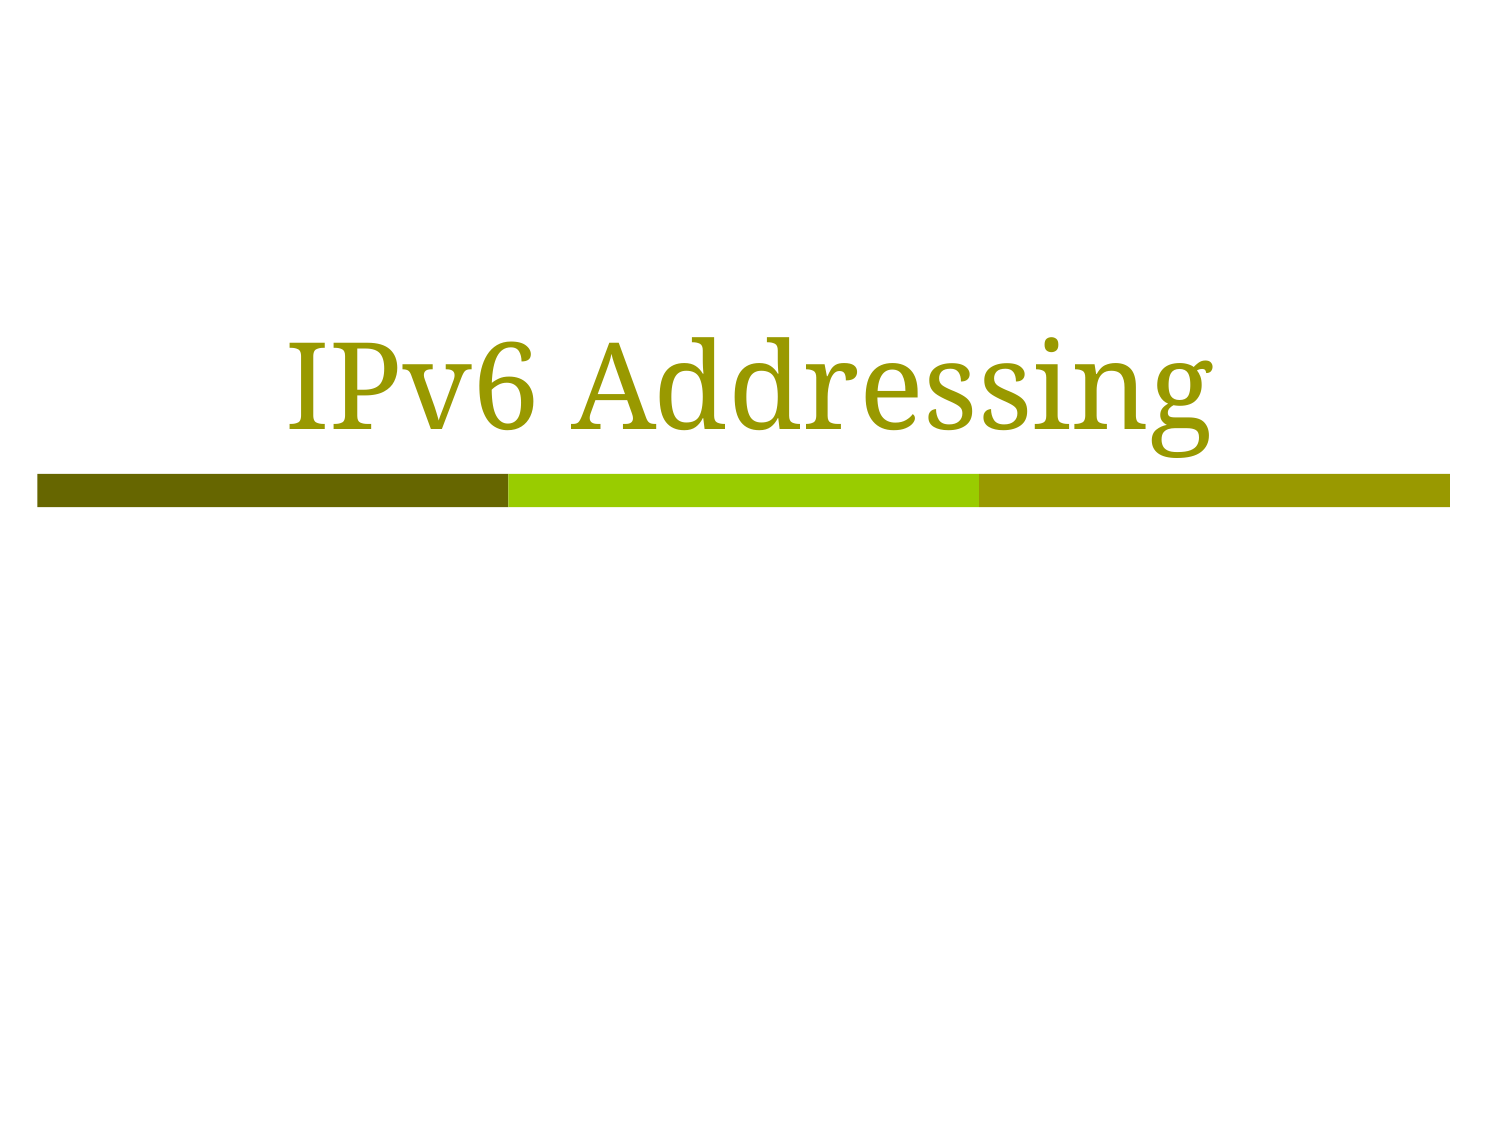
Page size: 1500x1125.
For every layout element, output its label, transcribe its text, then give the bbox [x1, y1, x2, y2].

title IPv6 Addressing [112, 112, 1388, 462]
